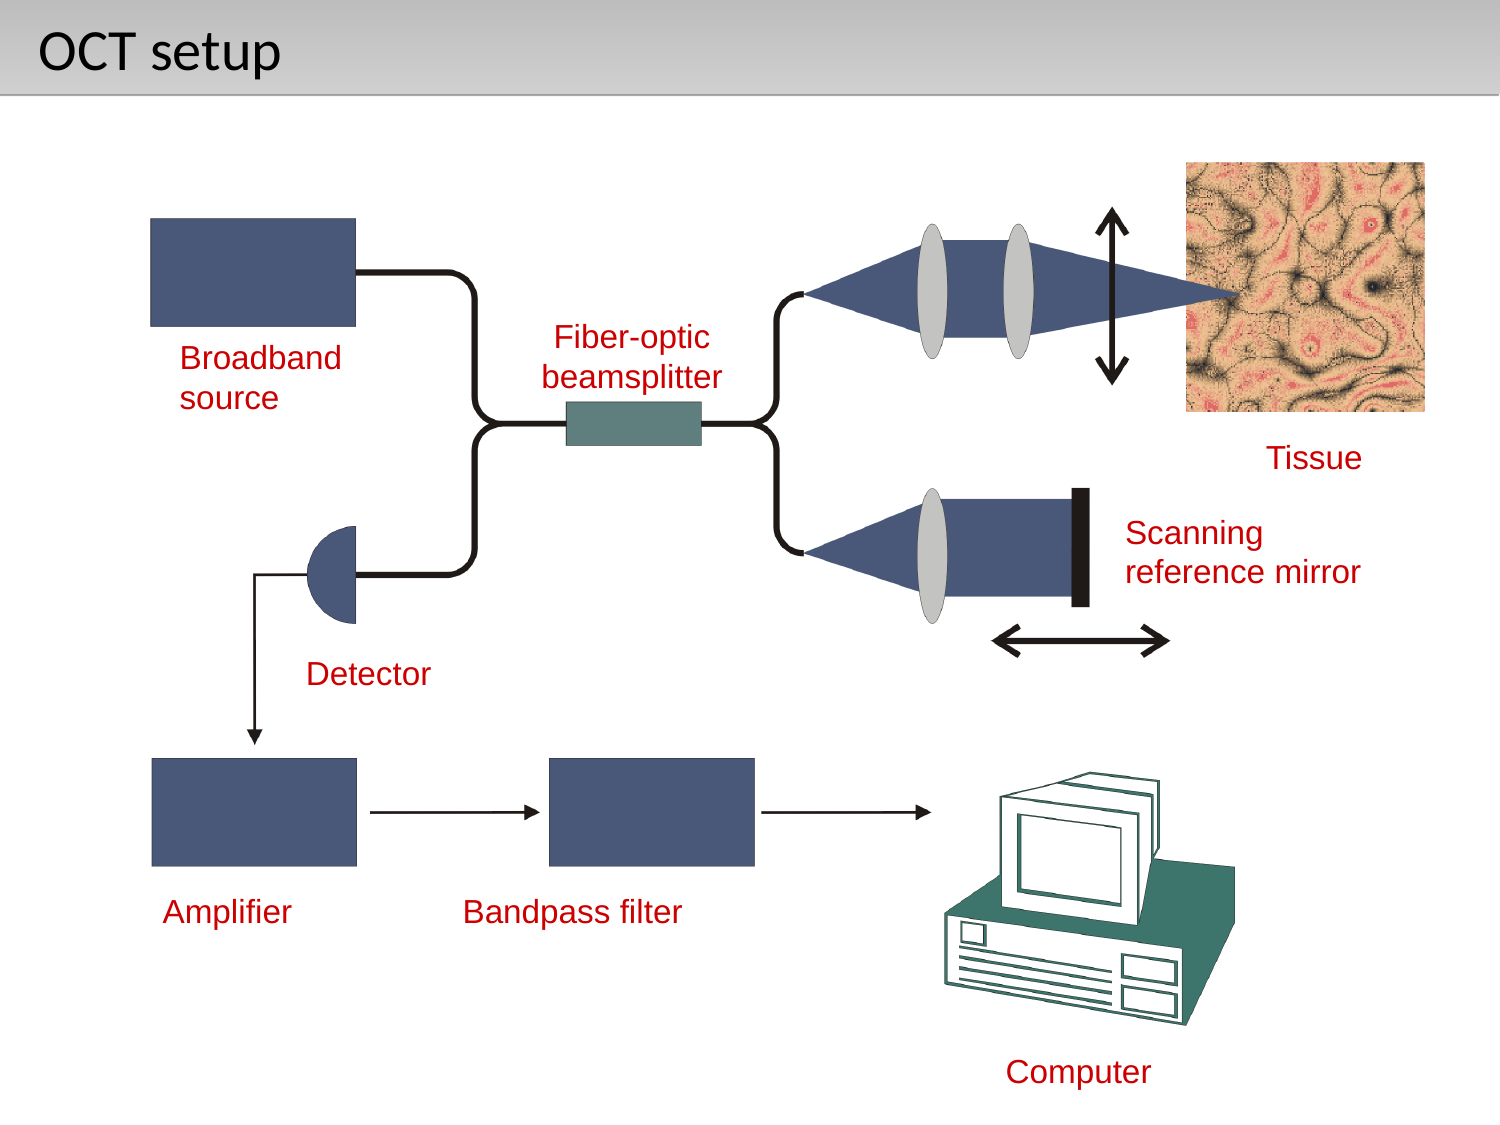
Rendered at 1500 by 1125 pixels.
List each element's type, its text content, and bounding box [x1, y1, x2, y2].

text_box Broadband source [179, 335, 457, 417]
text_box Scanning reference mirror [1125, 510, 1403, 591]
text_box Tissue [1204, 436, 1425, 477]
text_box Amplifier [162, 889, 326, 930]
text_box Bandpass filter [462, 890, 701, 931]
text_box Fiber-optic beamsplitter [512, 308, 752, 402]
picture [150, 162, 1425, 1026]
text_box Computer [939, 1050, 1218, 1091]
title OCT setup [23, 0, 1477, 94]
text_box Detector [275, 651, 463, 692]
